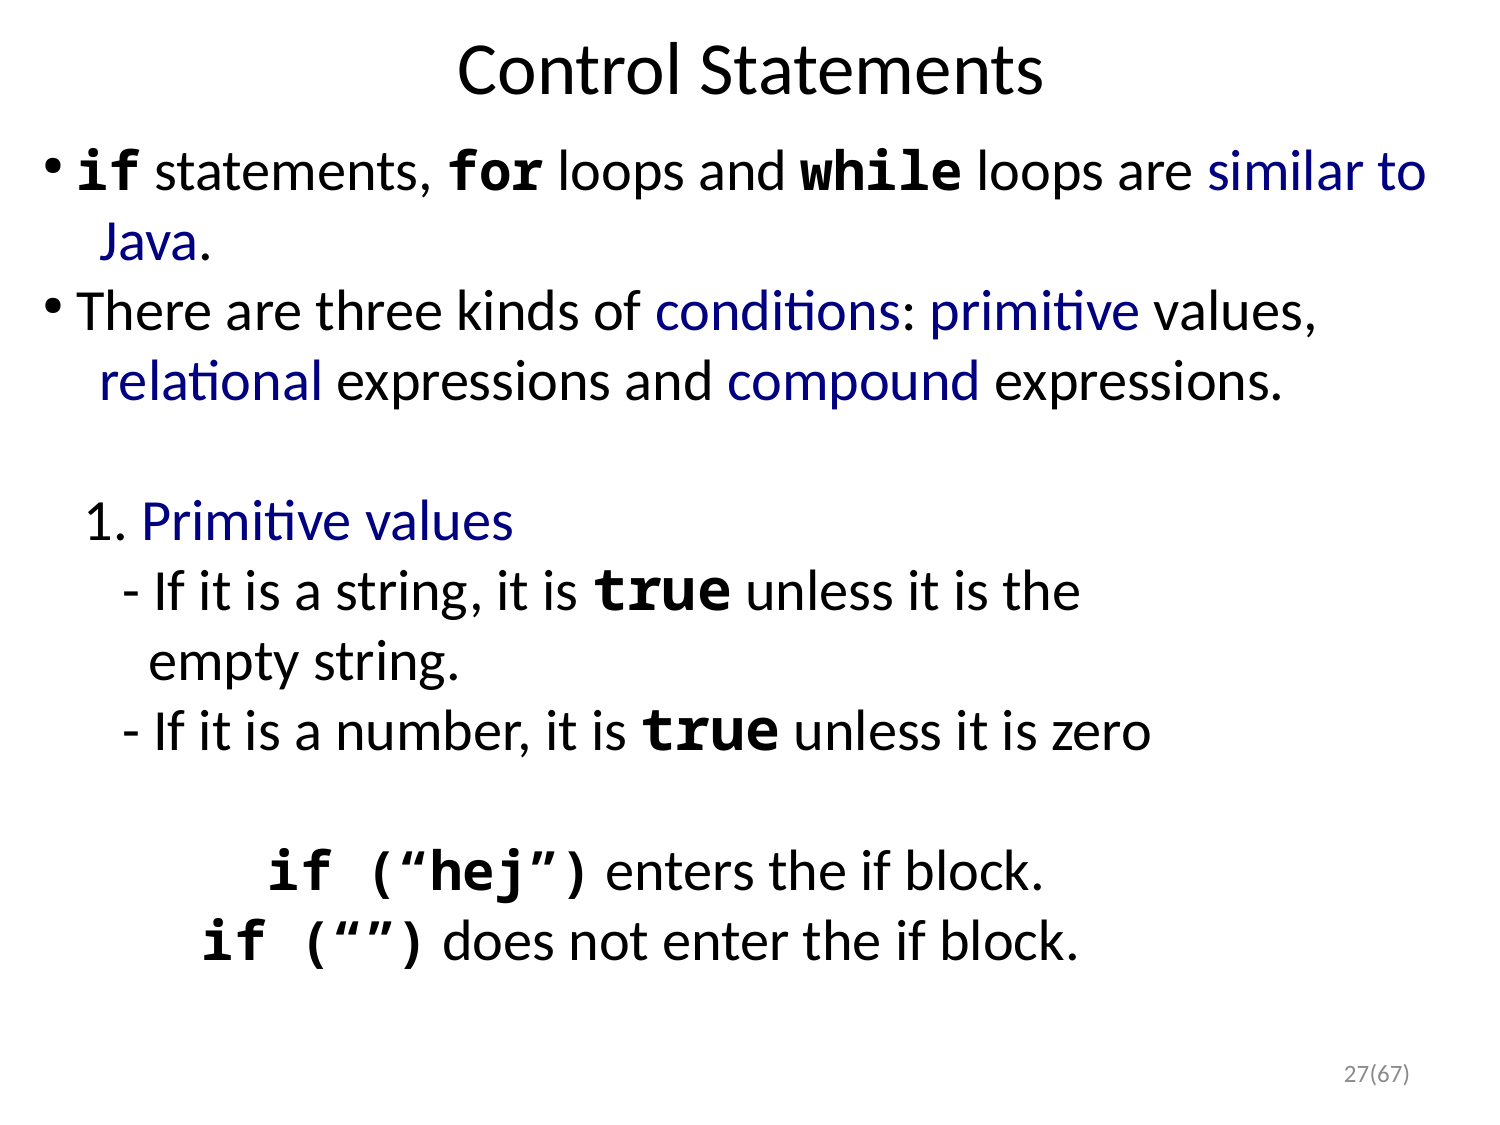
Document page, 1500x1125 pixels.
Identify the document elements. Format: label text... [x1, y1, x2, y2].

text_box if statements, for loops and while loops are similar to Java. There are three kinds of conditions: primitive values, relational expressions and compound expressions. 1. Primitive values - If it is a string, it is true unless it is the empty string. - If it is a number, it is true unless it is zero if (“hej”) enters the if block. if (“”) does not enter the if block. [29, 125, 1459, 1049]
title Control Statements [76, 0, 1427, 158]
